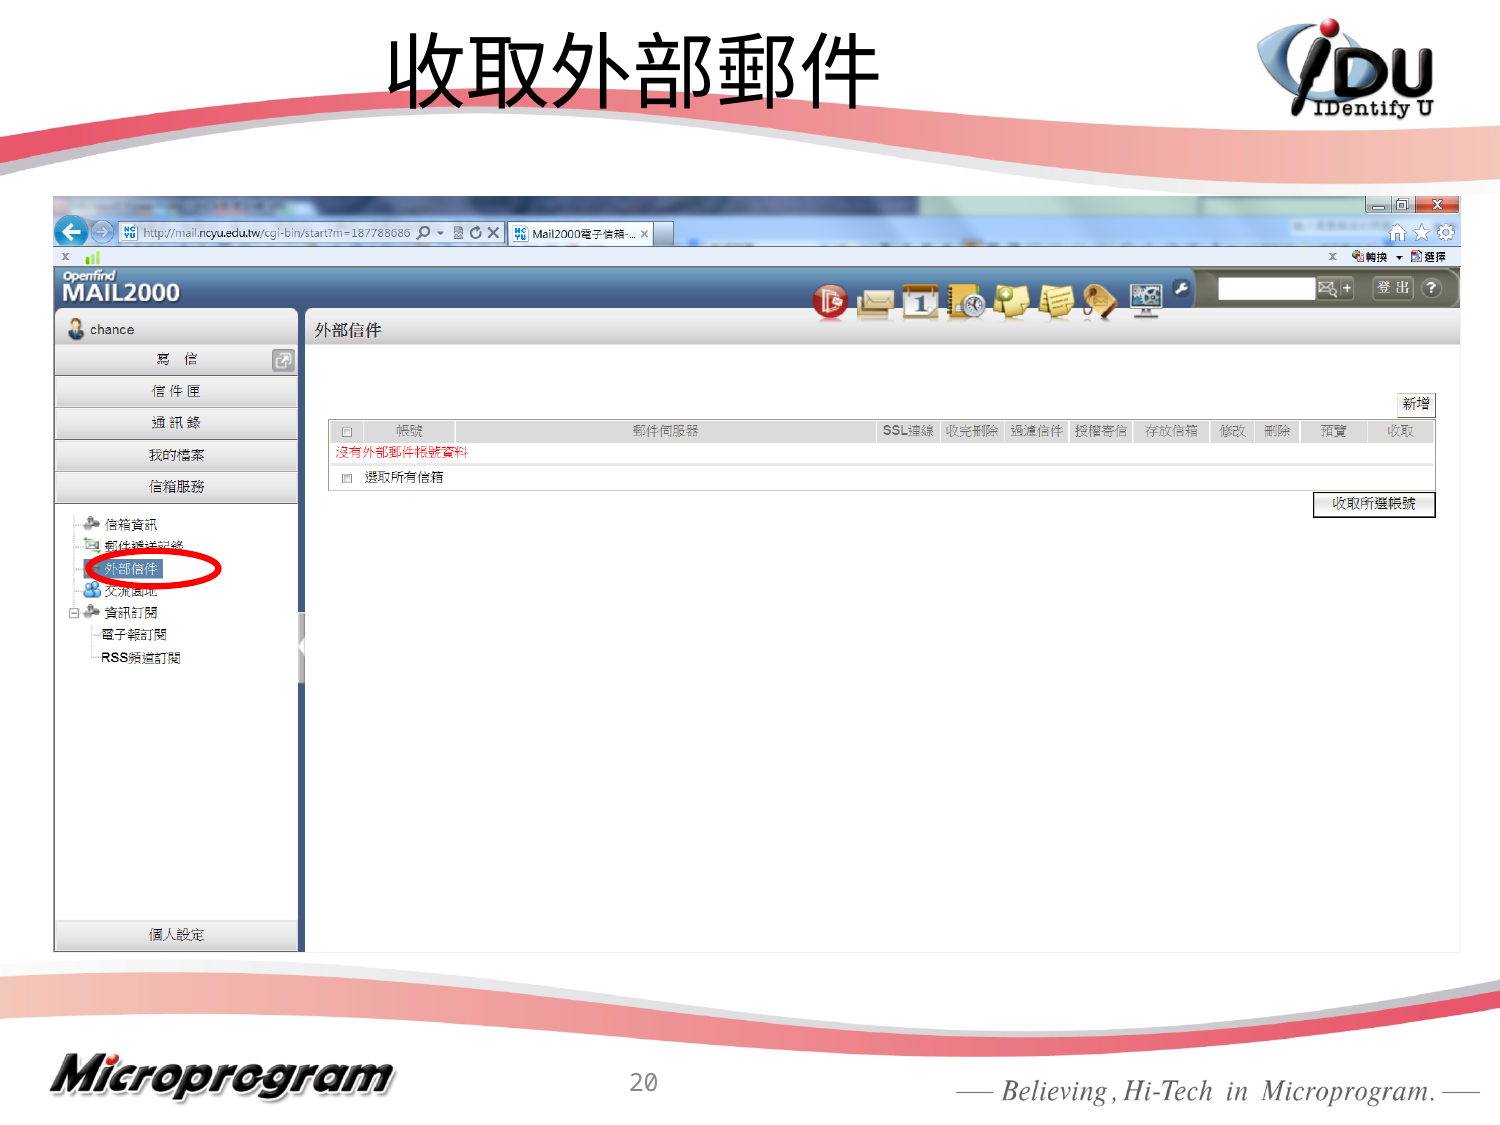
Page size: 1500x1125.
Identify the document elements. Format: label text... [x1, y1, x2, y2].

text_box [468, 1053, 819, 1114]
title 收取外部郵件 [35, 11, 1231, 118]
picture [53, 196, 1461, 953]
